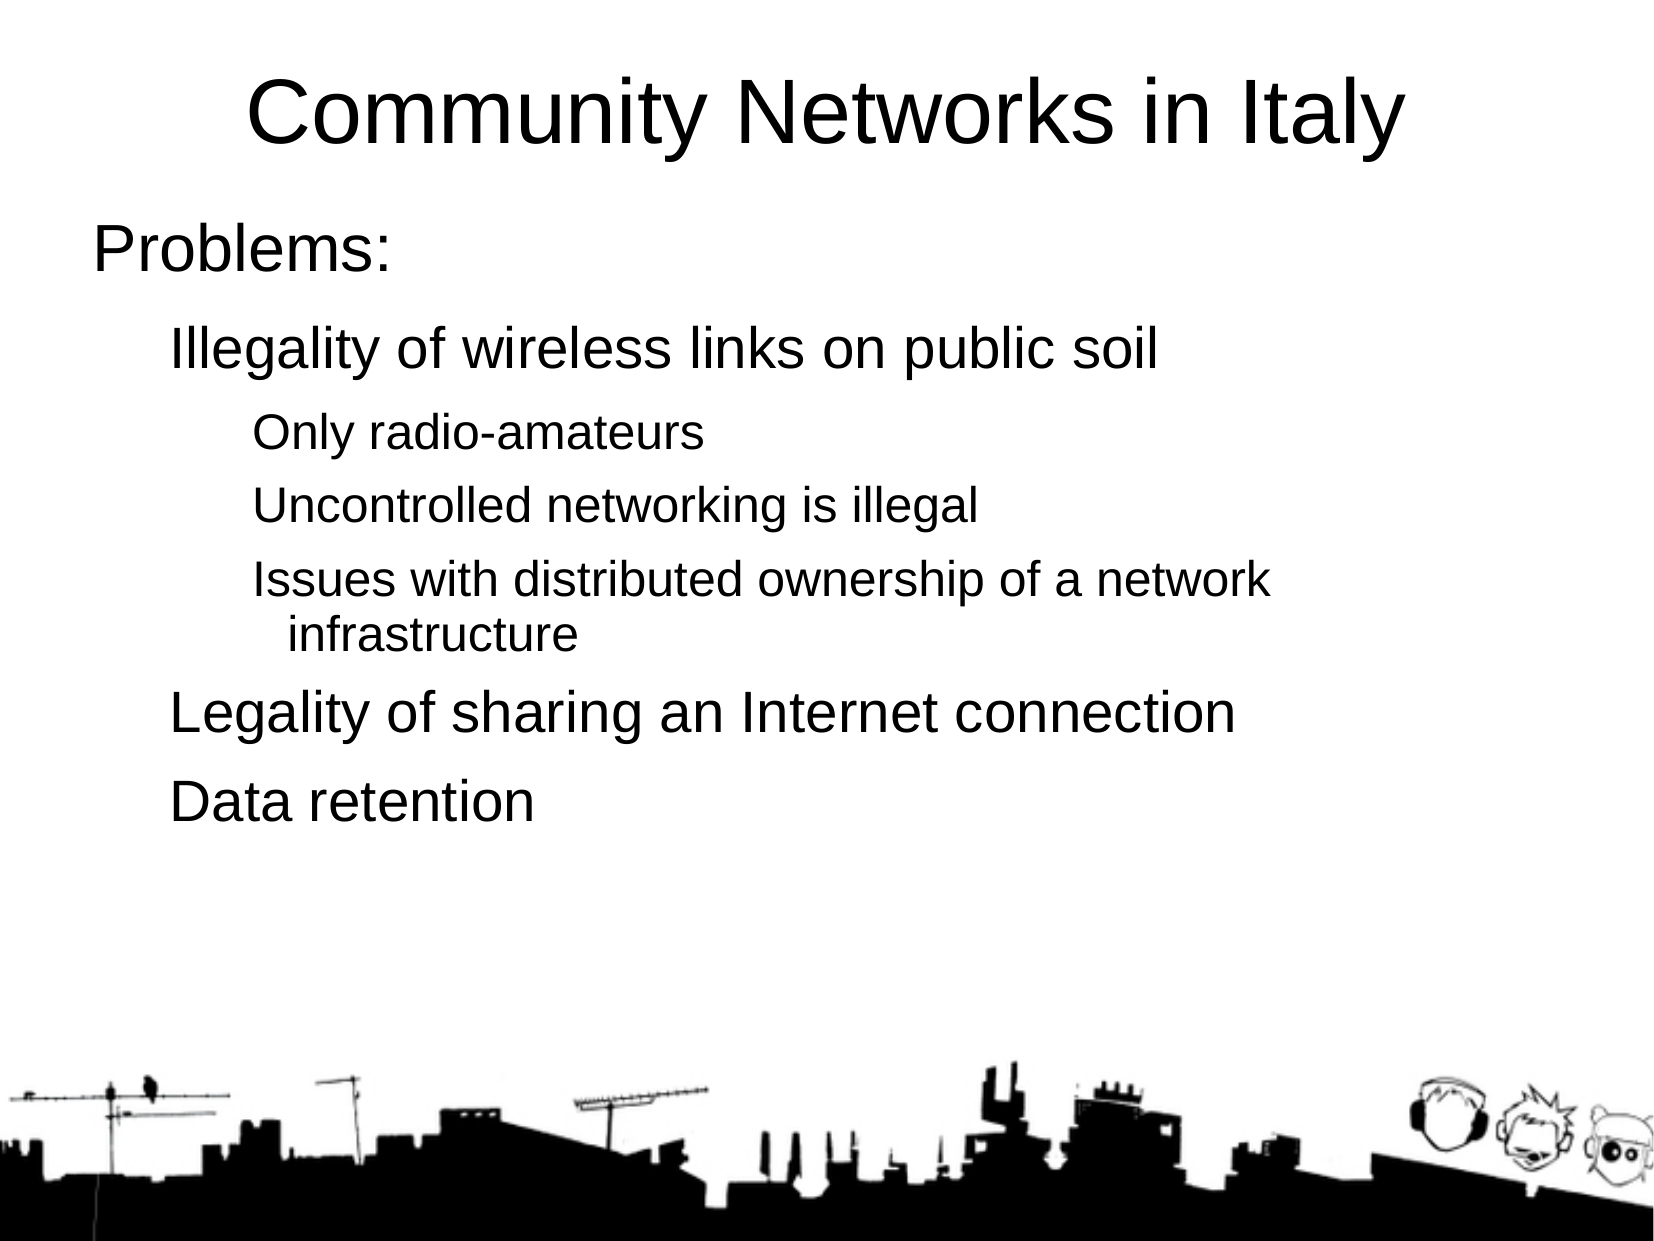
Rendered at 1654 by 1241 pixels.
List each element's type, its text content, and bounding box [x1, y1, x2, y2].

title Community Networks in Italy [82, 8, 1571, 211]
list Problems: Illegality of wireless links on public soil Only radio-amateurs Uncontrolled networking is illegal Issues with distributed ownership of a network infrastructure Legality of sharing an Internet connection Data retention [75, 211, 1576, 1051]
picture [0, 1055, 1654, 1241]
